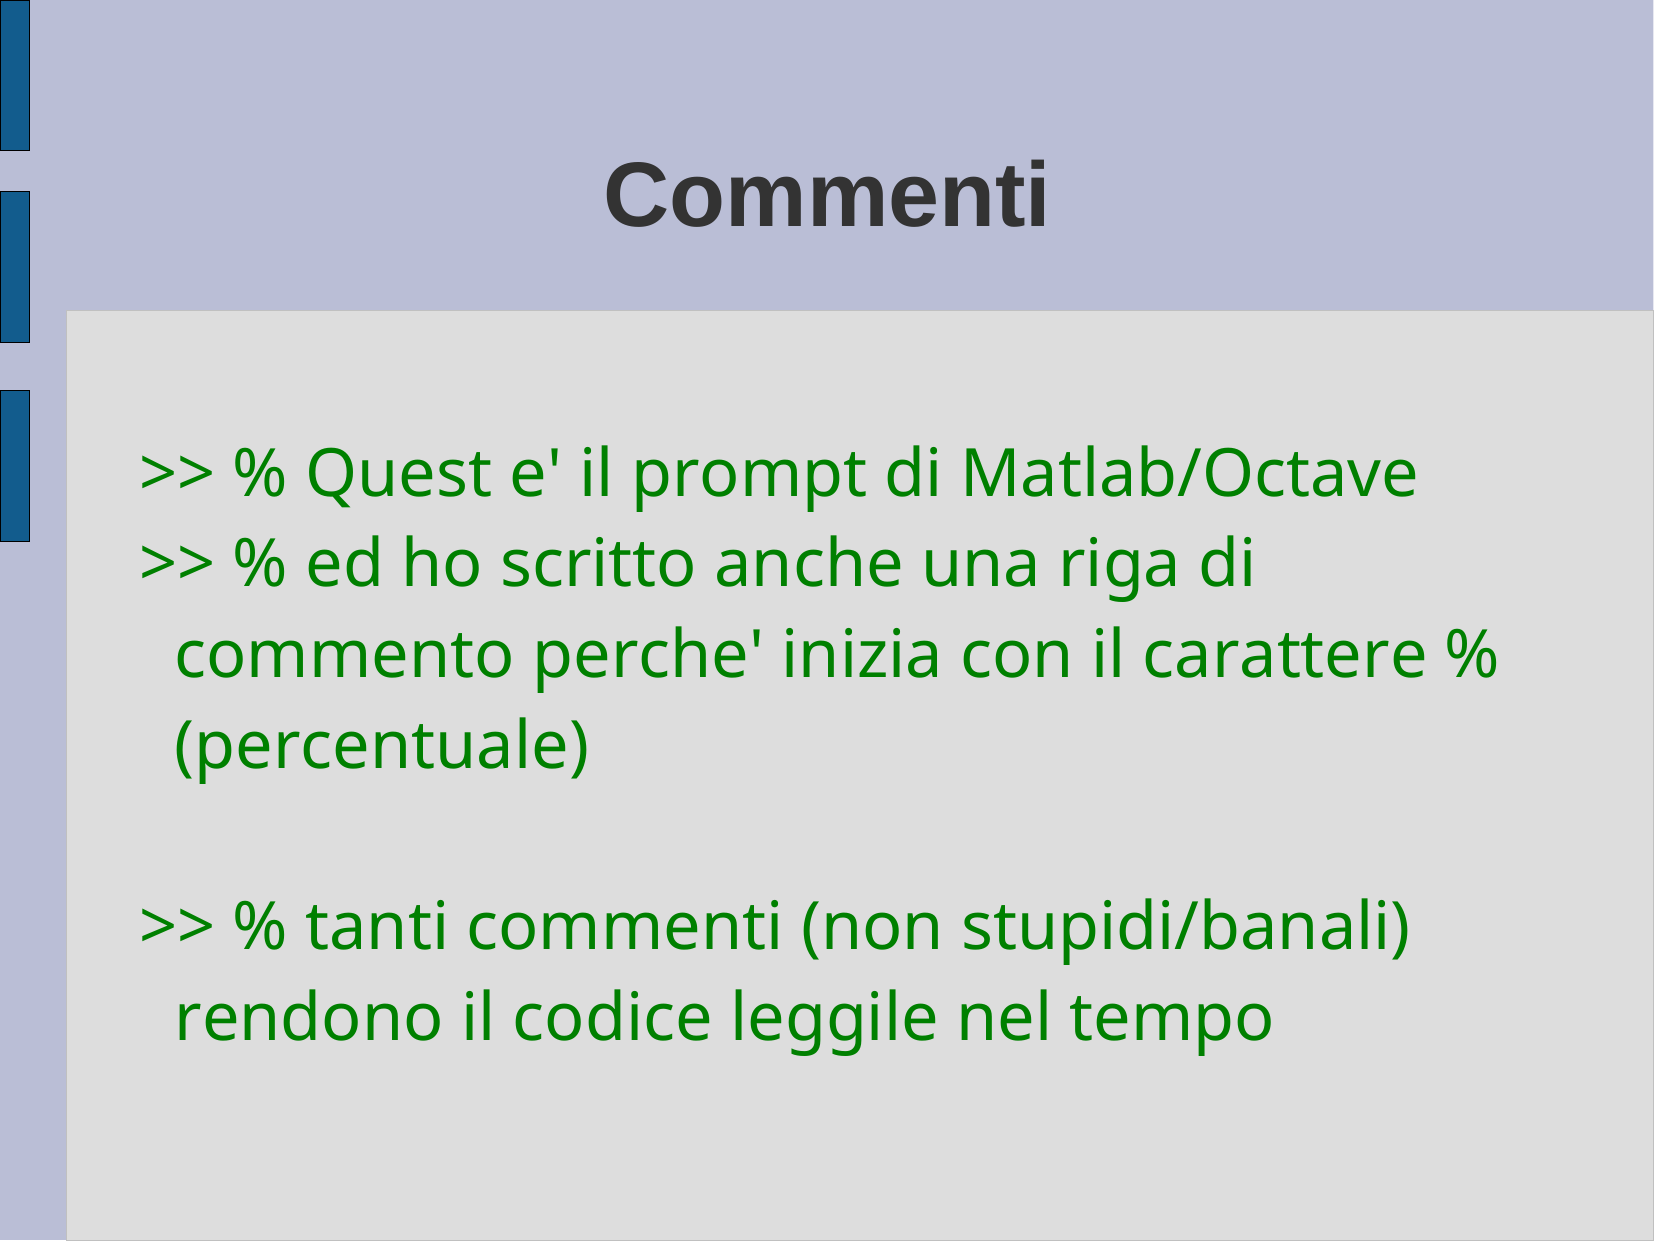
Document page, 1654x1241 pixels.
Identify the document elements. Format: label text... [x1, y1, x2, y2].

subtitle >> % Quest e' il prompt di Matlab/Octave >> % ed ho scritto anche una riga di commento perche' inizia con il carattere % (percentuale) >> % tanti commenti (non stupidi/banali) rendono il codice leggile nel tempo [103, 437, 1607, 1048]
title Commenti [121, 91, 1534, 299]
